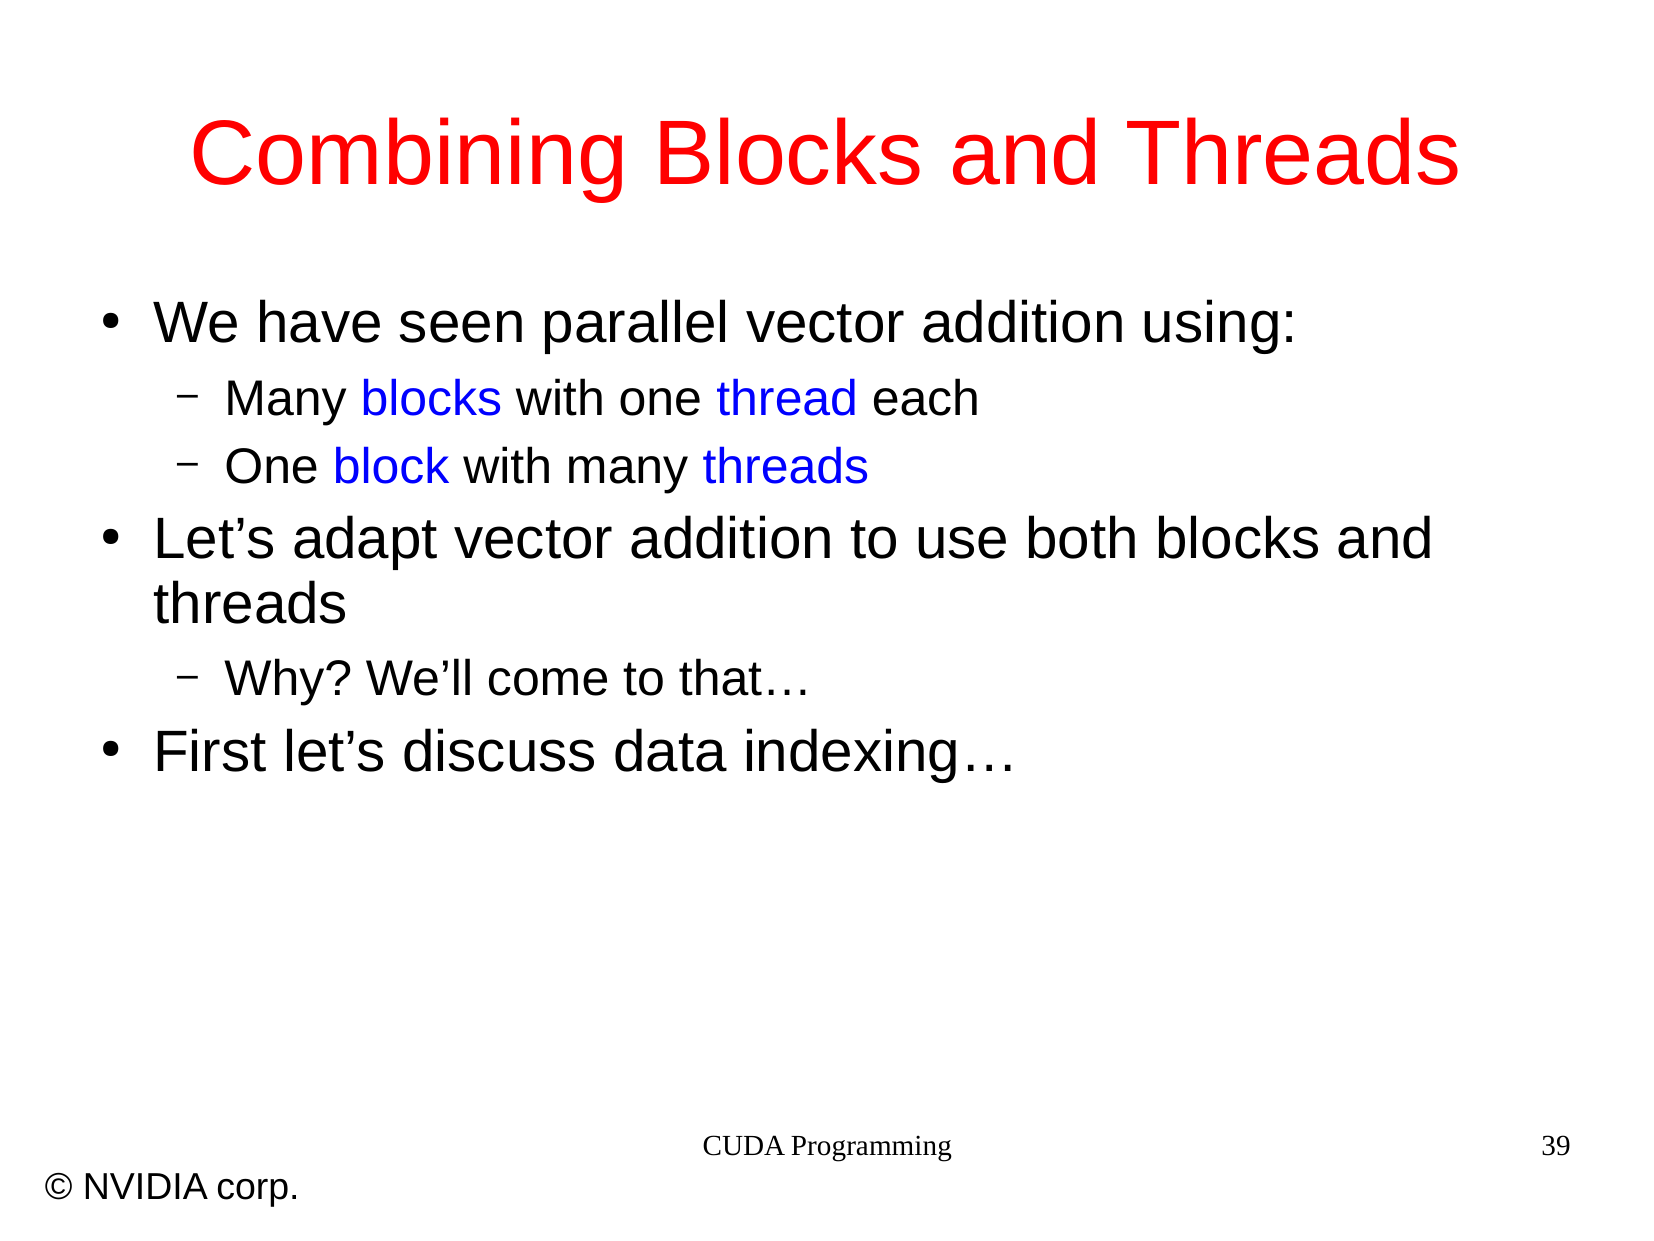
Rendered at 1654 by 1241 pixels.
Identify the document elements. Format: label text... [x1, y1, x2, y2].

text_box © NVIDIA corp. [30, 1158, 331, 1216]
title Combining Blocks and Threads [82, 49, 1571, 257]
list We have seen parallel vector addition using: Many blocks with one thread each One block with many threads Let’s adapt vector addition to use both blocks and threads Why? We’ll come to that… First let’s discuss data indexing… [82, 290, 1571, 1109]
